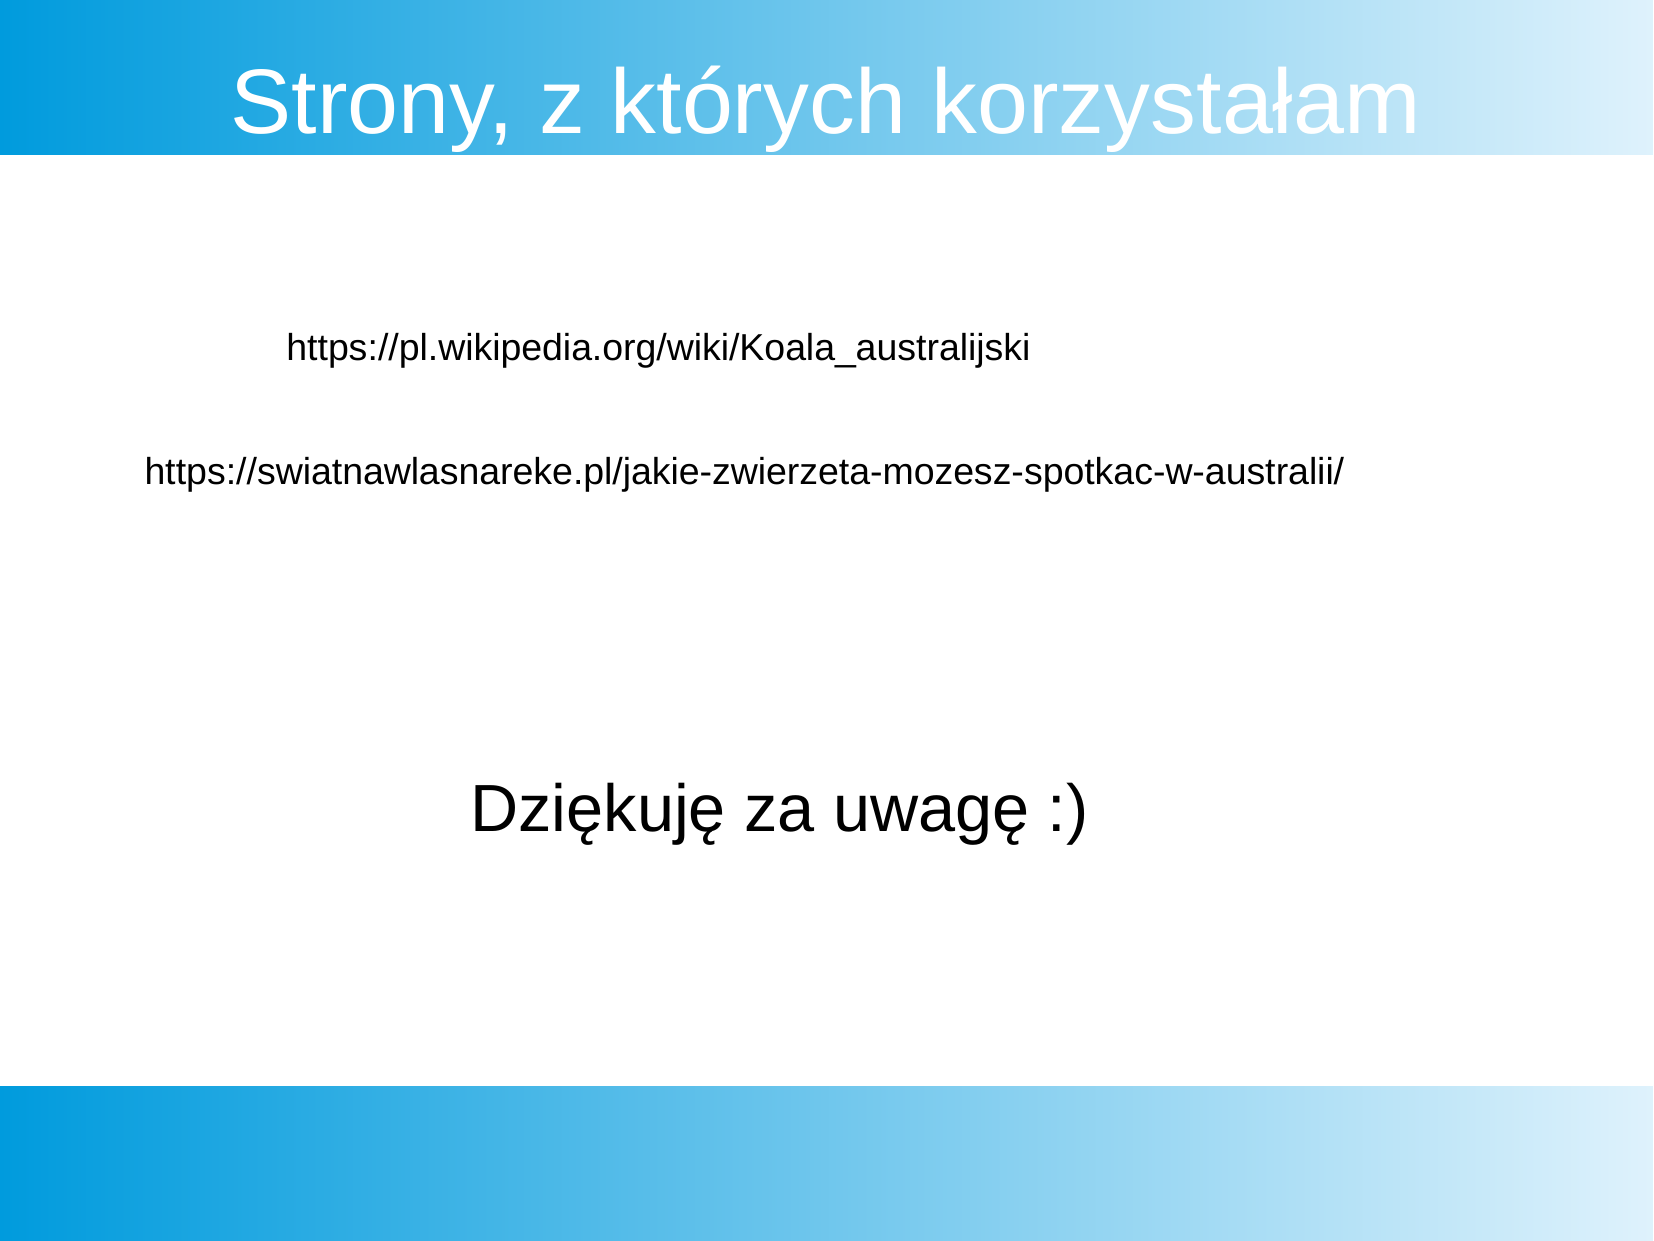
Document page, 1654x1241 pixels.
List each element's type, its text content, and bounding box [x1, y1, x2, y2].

text_box https://swiatnawlasnareke.pl/jakie-zwierzeta-mozesz-spotkac-w-australii/ [129, 443, 1558, 638]
text_box https://pl.wikipedia.org/wiki/Koala_australijski [271, 318, 1247, 414]
subtitle Dziękuję za uwagę :) [35, 566, 1524, 1052]
title Strony, z których korzystałam [82, 49, 1571, 155]
